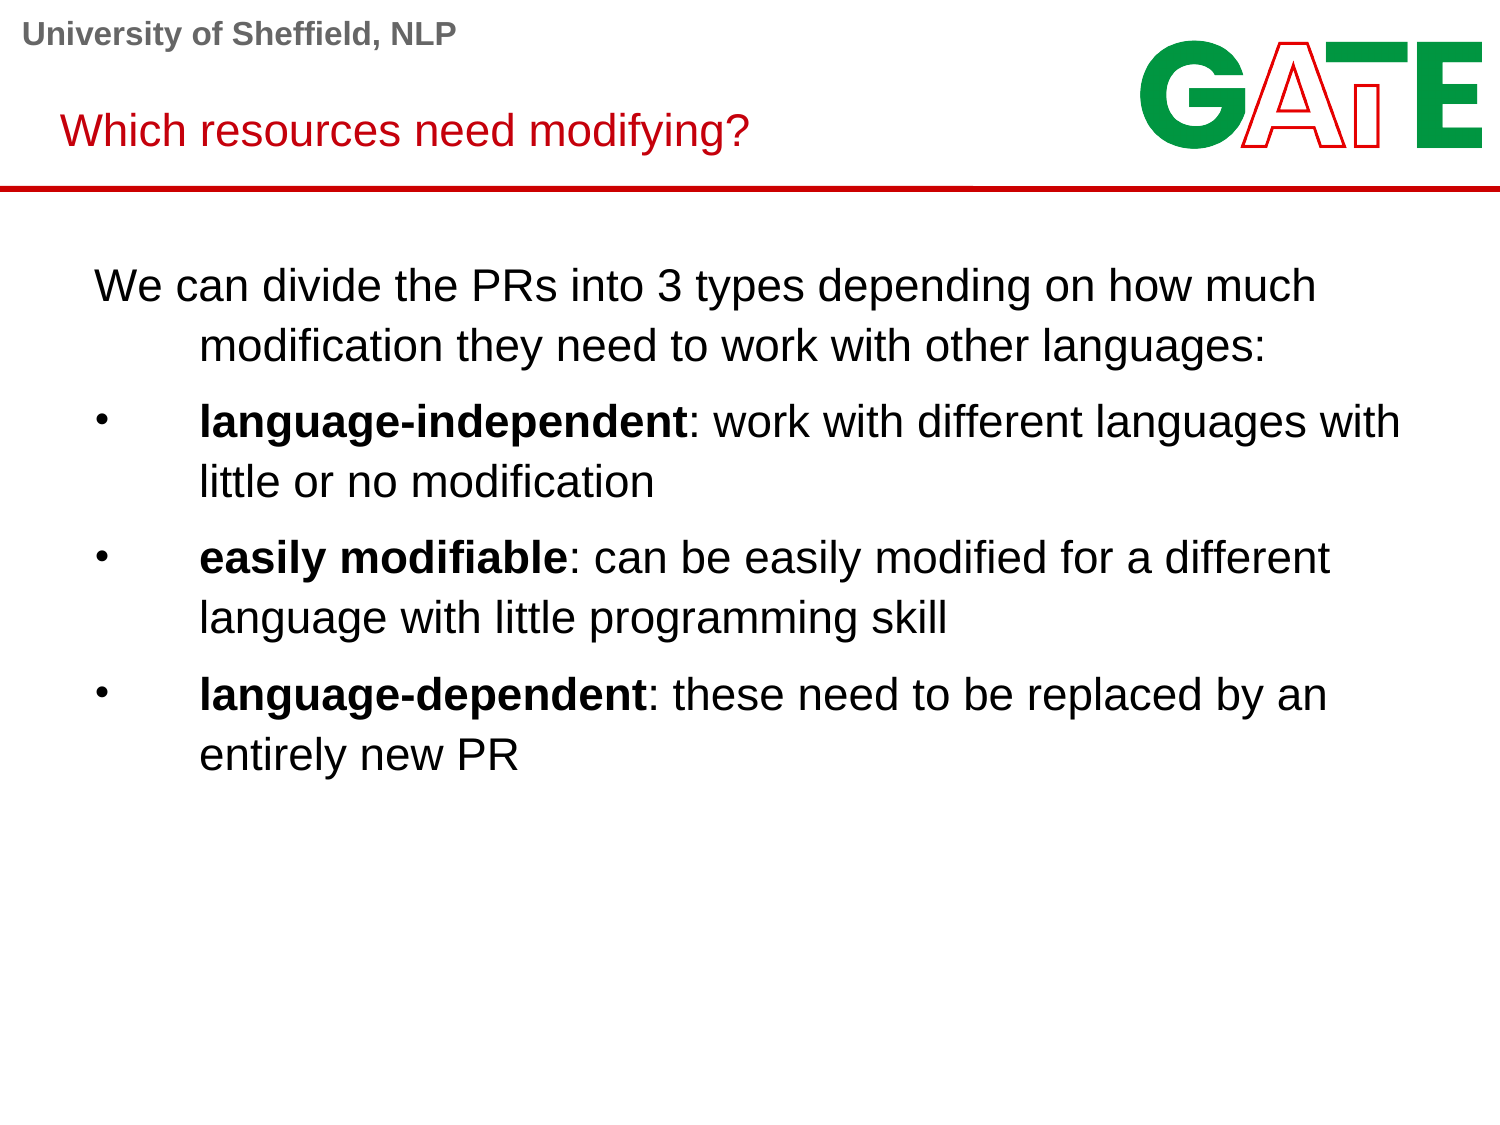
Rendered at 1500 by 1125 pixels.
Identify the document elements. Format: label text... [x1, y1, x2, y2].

list We can divide the PRs into 3 types depending on how much modification they need to work with other languages: language-independent: work with different languages with little or no modification easily modifiable: can be easily modified for a different language with little programming skill language-dependent: these need to be replaced by an entirely new PR [74, 242, 1477, 1125]
title Which resources need modifying? [45, 29, 1388, 227]
picture [1133, 23, 1489, 166]
